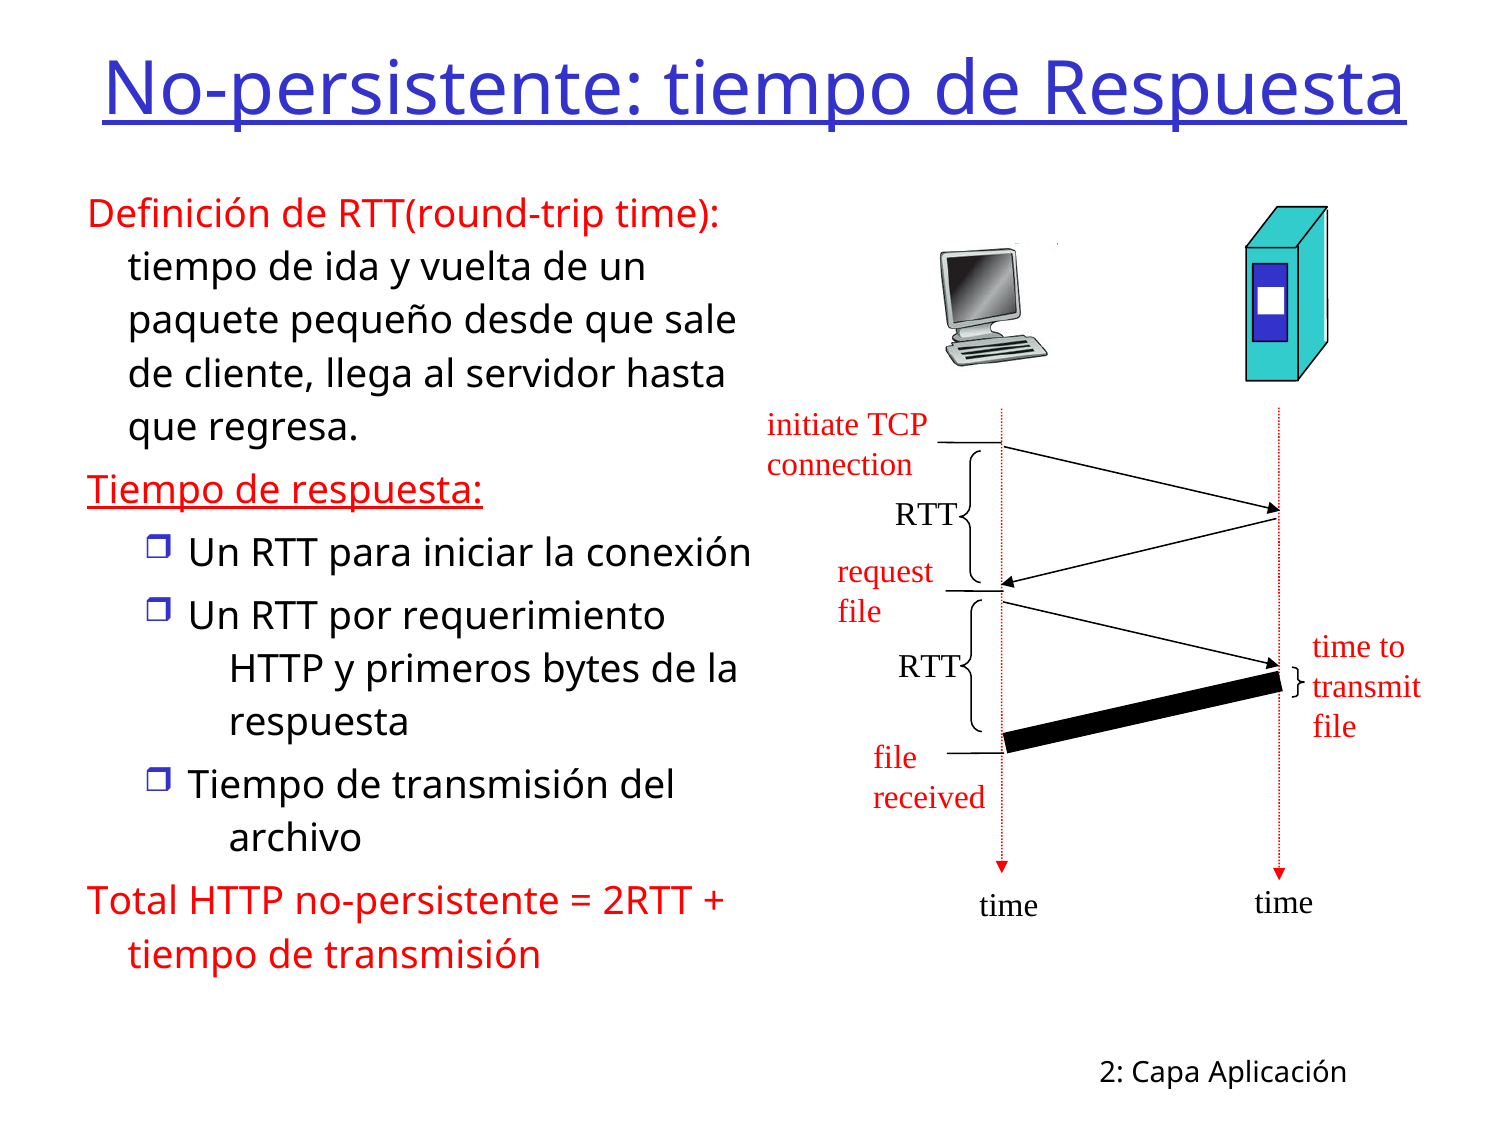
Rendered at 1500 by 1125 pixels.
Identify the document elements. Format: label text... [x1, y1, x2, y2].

text_box RTT [883, 636, 977, 692]
text_box RTT [880, 484, 973, 541]
picture [915, 243, 1058, 372]
text_box time to transmit file [1297, 616, 1445, 753]
list Definición de RTT(round-trip time): tiempo de ida y vuelta de un paquete pequeño desde que sale de cliente, llega al servidor hasta que regresa. Tiempo de respuesta: Un RTT para iniciar la conexión Un RTT por requerimiento HTTP y primeros bytes de la respuesta Tiempo de transmisión del archivo Total HTTP no-persistente = 2RTT + tiempo de transmisión [69, 177, 770, 1023]
text_box time [964, 875, 1054, 931]
title No-persistente: tiempo de Respuesta [87, 0, 1463, 178]
text_box time [1239, 872, 1329, 929]
text_box request file [822, 541, 949, 637]
text_box [1245, 206, 1328, 382]
text_box file received [858, 727, 1001, 823]
text_box initiate TCP connection [752, 394, 944, 491]
